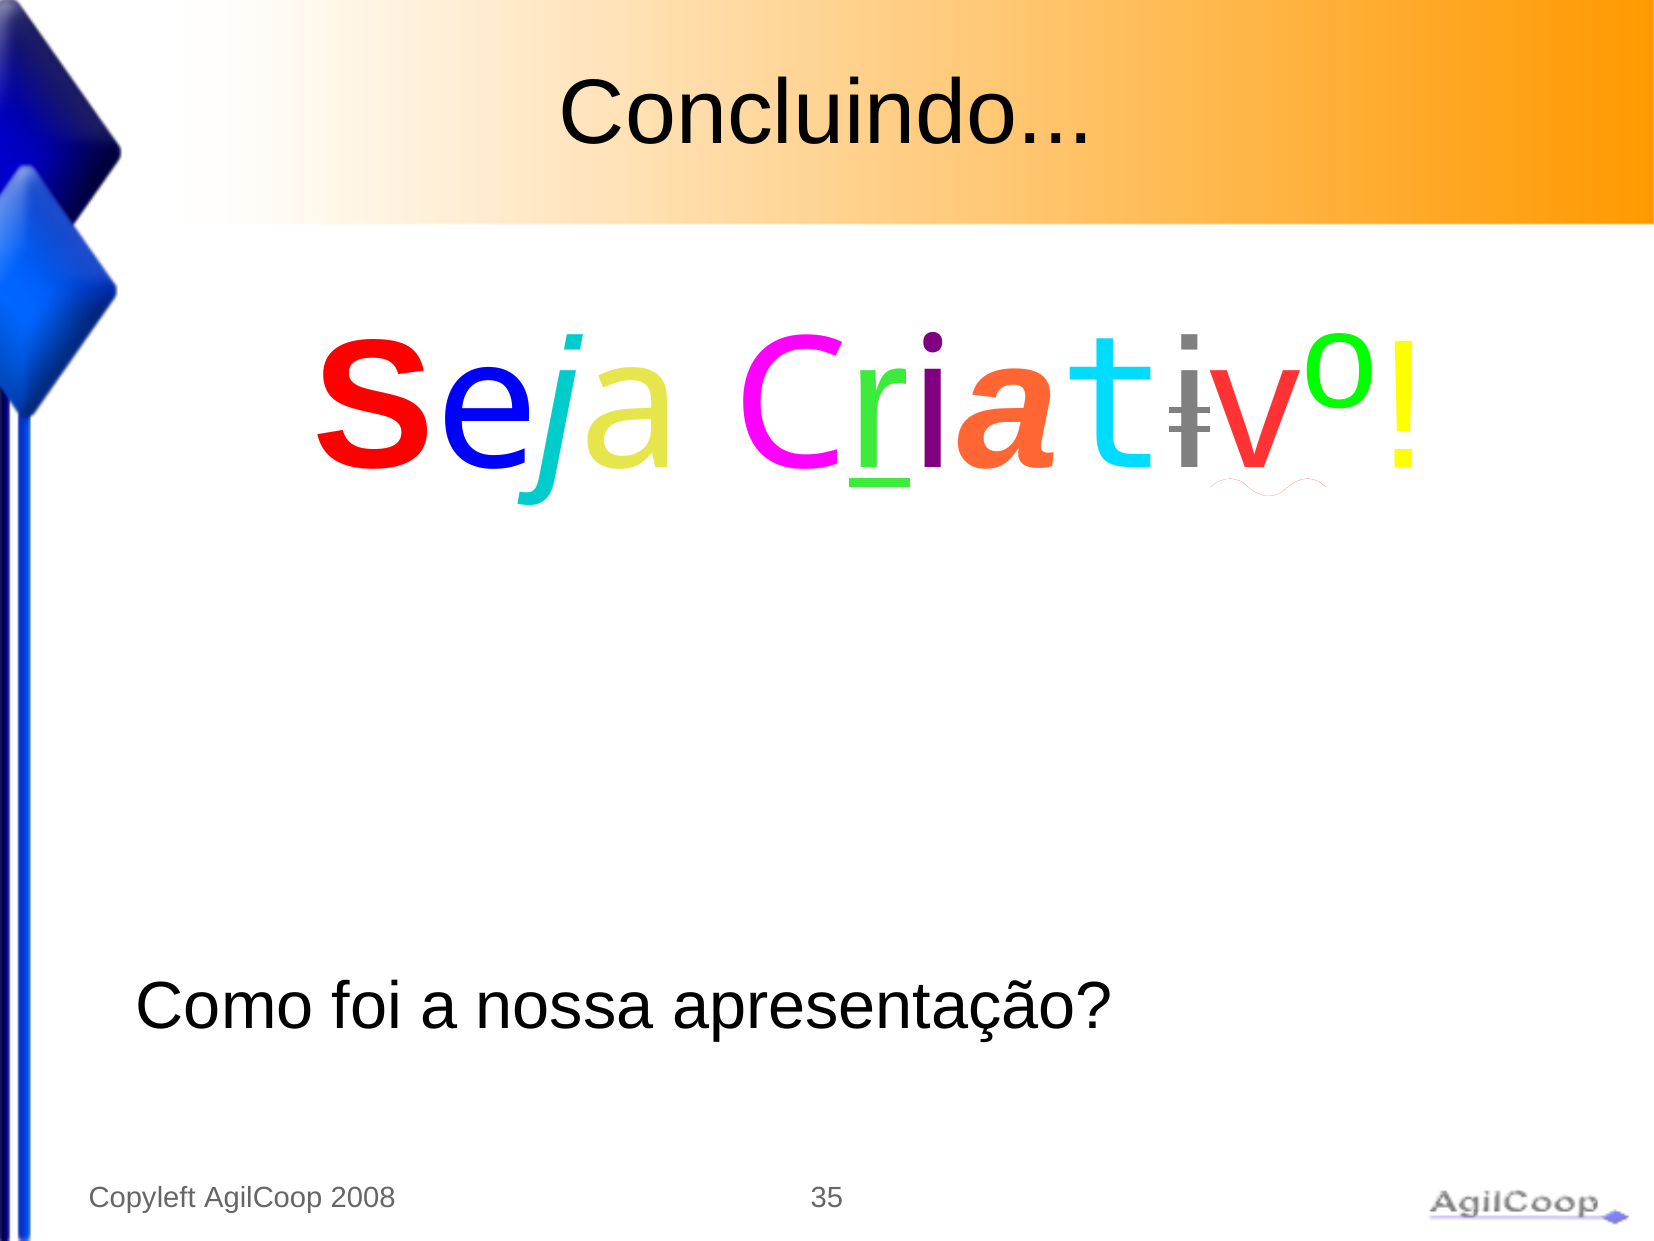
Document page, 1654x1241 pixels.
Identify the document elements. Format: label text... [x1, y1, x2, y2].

list Seja Criativo! Como foi a nossa apresentação? [118, 271, 1607, 1123]
title Concluindo... [82, 8, 1571, 216]
picture [0, 0, 1654, 1241]
